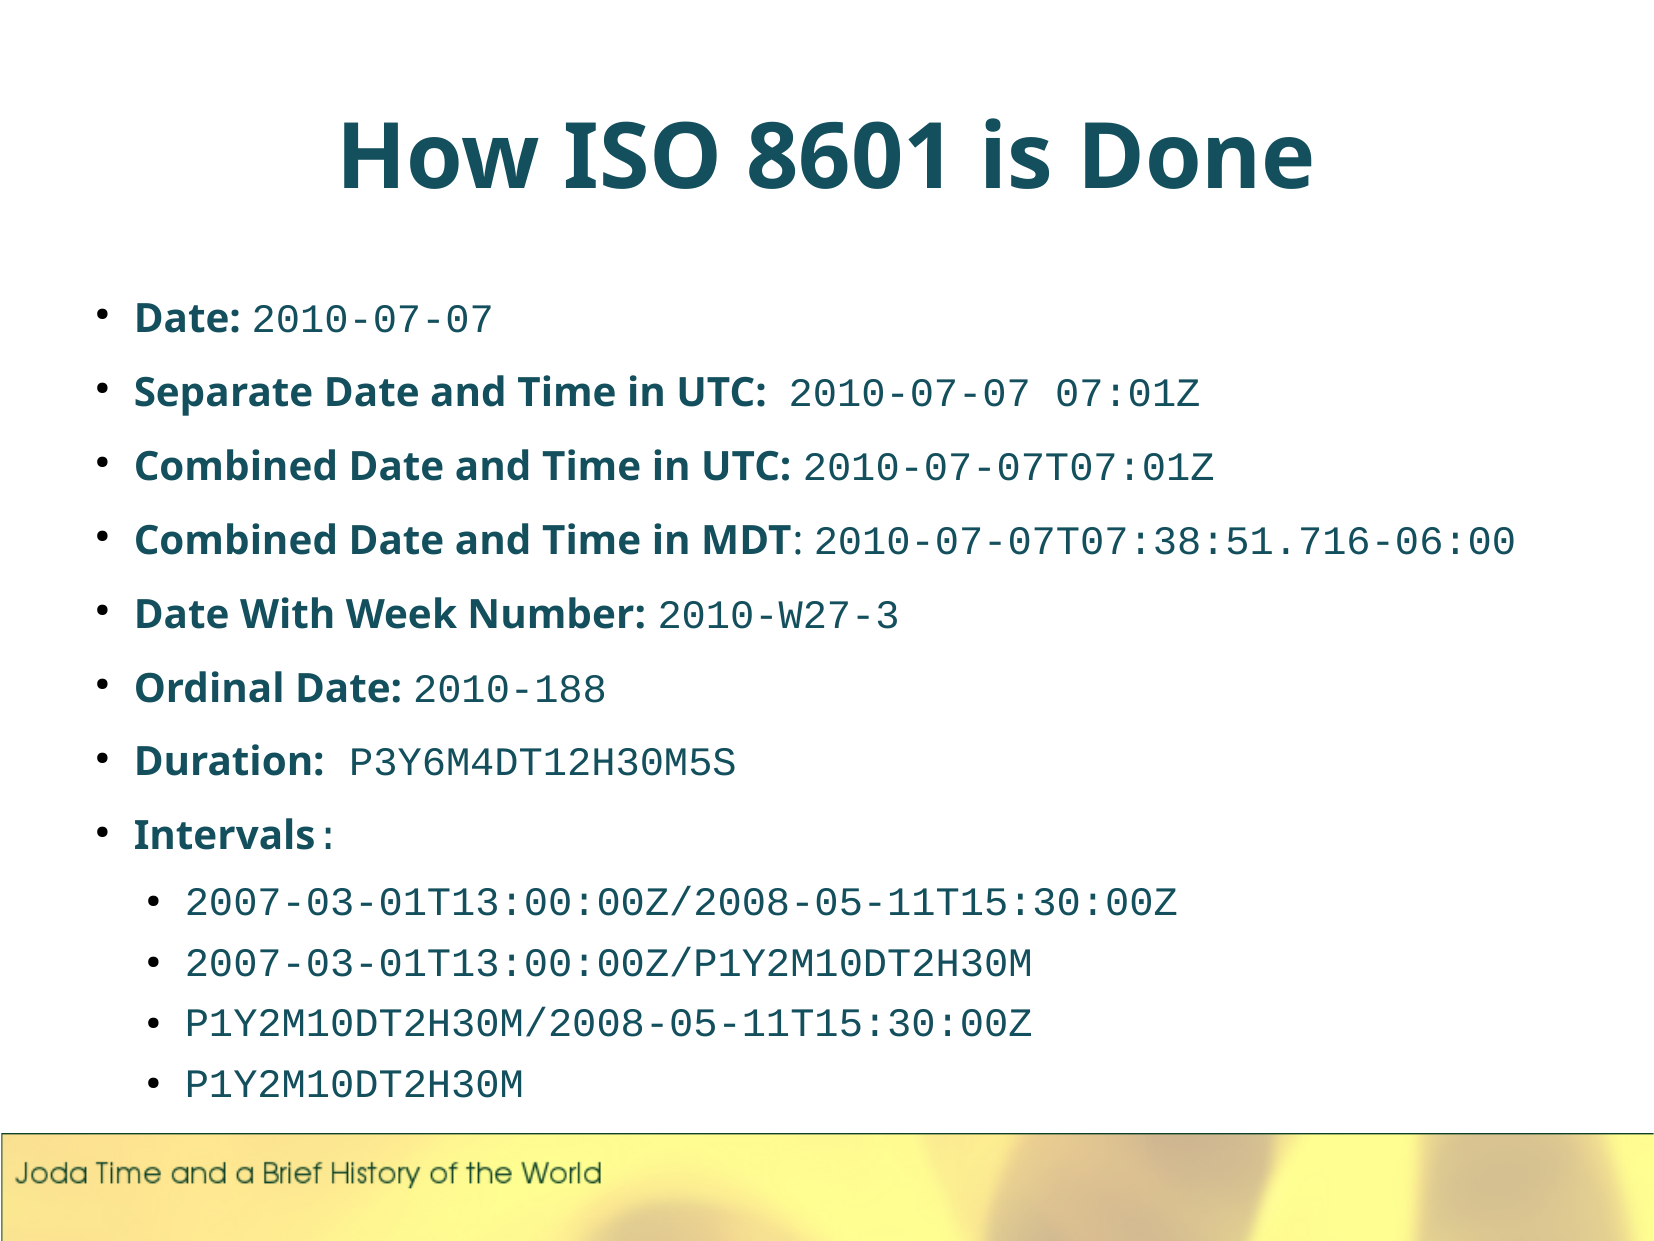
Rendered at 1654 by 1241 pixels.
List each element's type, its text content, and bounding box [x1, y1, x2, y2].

picture [1, 1133, 1654, 1241]
title How ISO 8601 is Done [82, 49, 1571, 257]
list Date: 2010-07-07 Separate Date and Time in UTC: 2010-07-07 07:01Z Combined Date and Time in UTC: 2010-07-07T07:01Z Combined Date and Time in MDT: 2010-07-07T07:38:51.716-06:00 Date With Week Number: 2010-W27-3 Ordinal Date: 2010-188 Duration: P3Y6M4DT12H30M5S Intervals: 2007-03-01T13:00:00Z/2008-05-11T15:30:00Z 2007-03-01T13:00:00Z/P1Y2M10DT2H30M P1Y2M10DT2H30M/2008-05-11T15:30:00Z P1Y2M10DT2H30M [82, 290, 1571, 1109]
